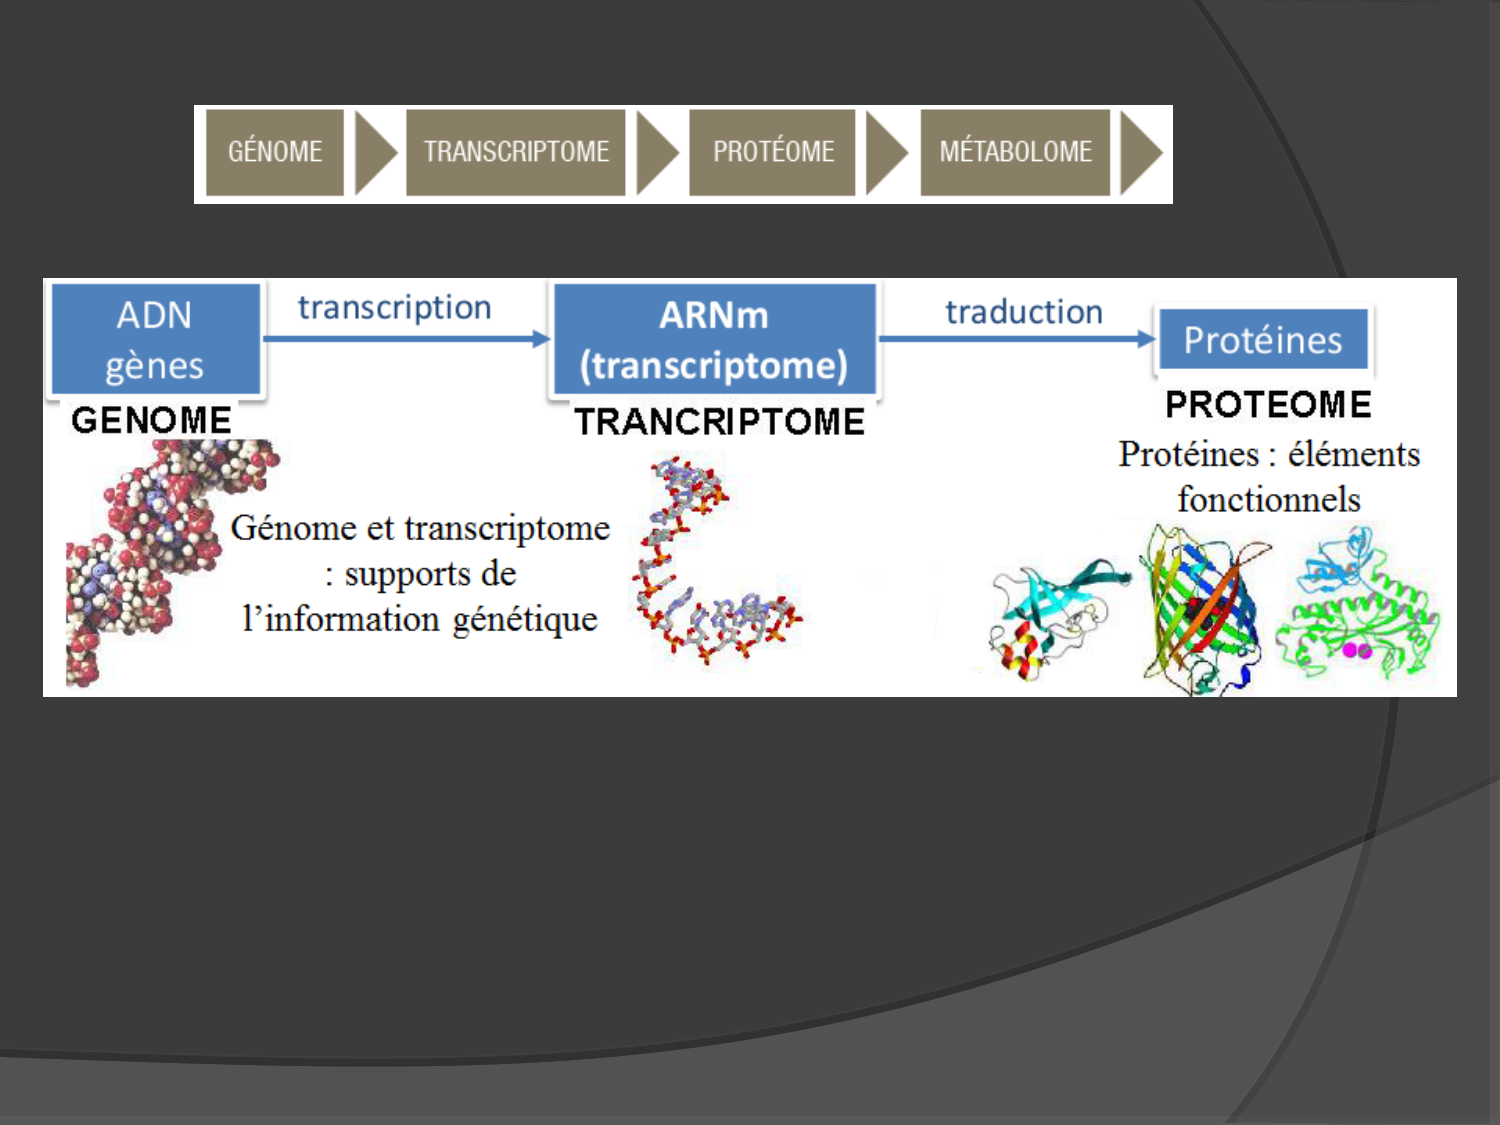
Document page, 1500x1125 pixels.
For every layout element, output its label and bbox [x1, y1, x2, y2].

picture [43, 278, 1457, 697]
picture [194, 105, 1173, 204]
